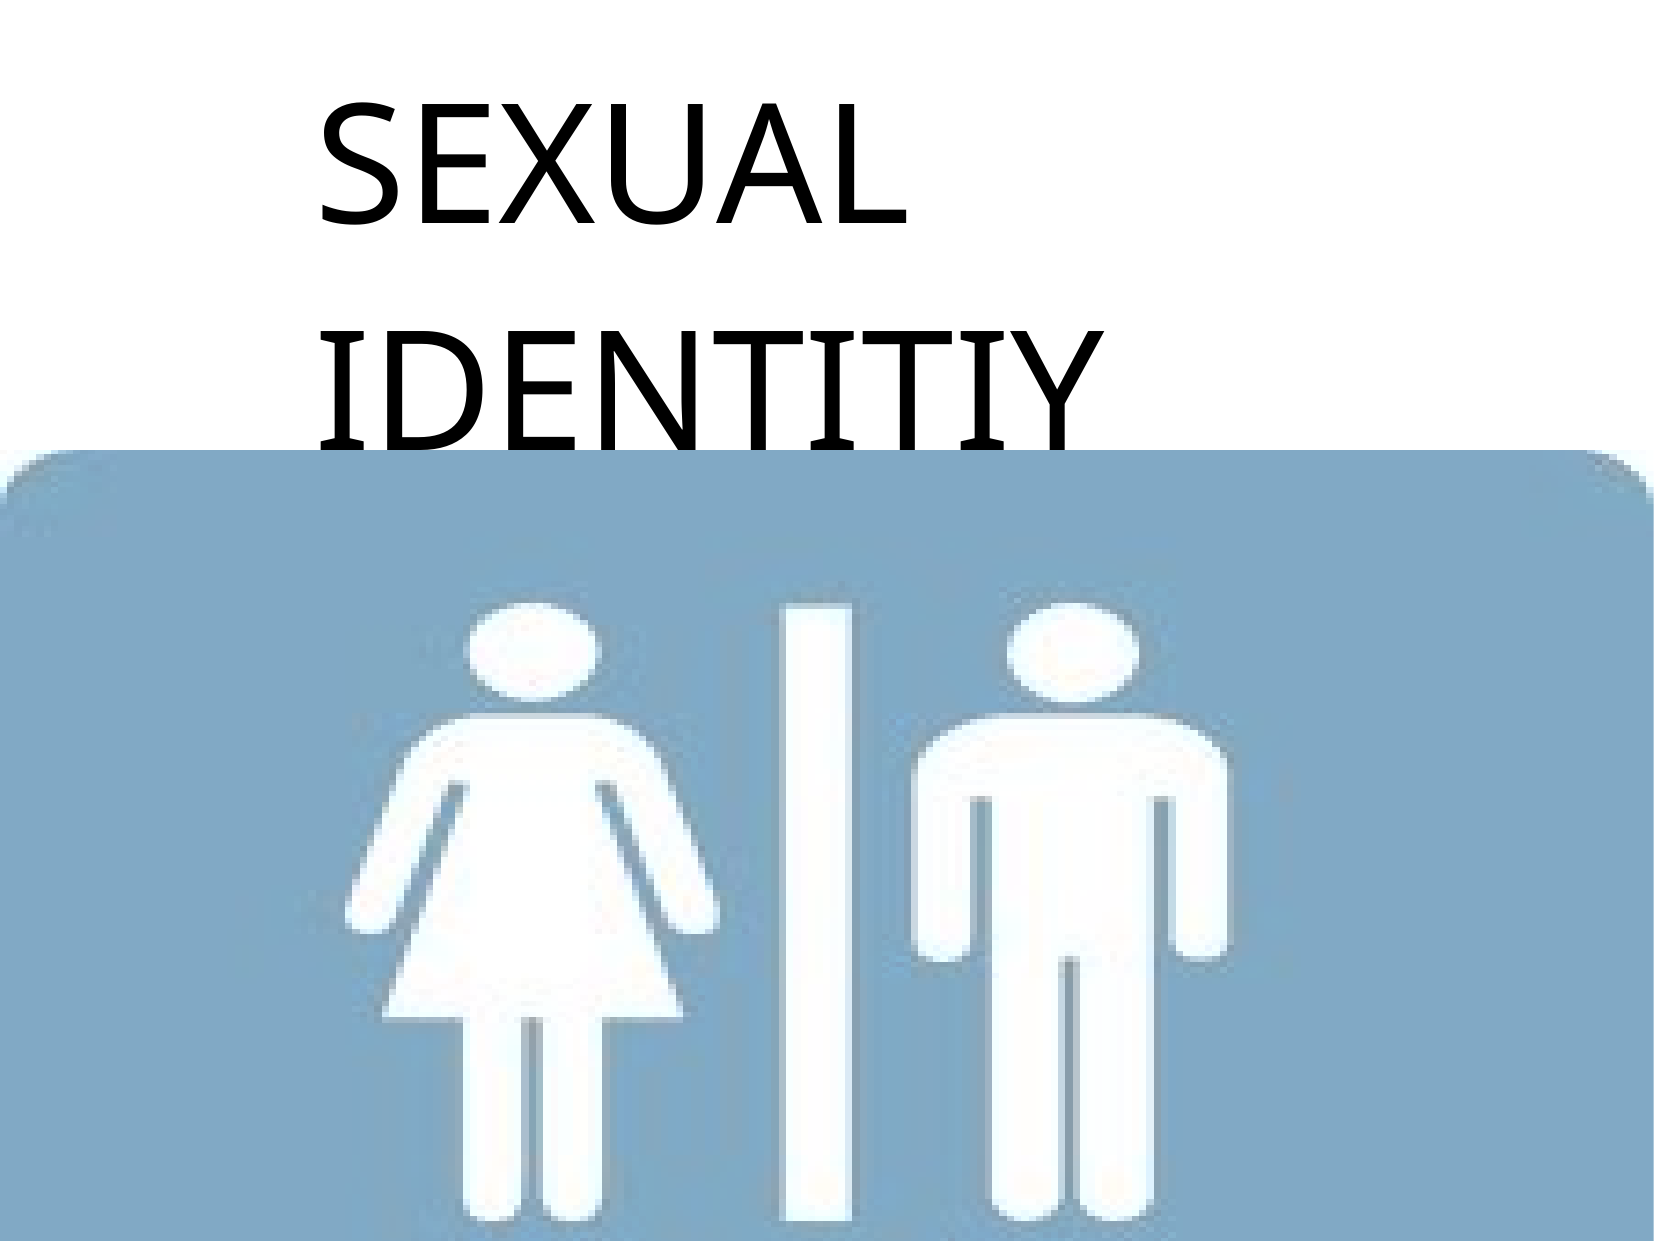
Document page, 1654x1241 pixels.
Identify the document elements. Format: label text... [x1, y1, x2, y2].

text_box SEXUAL IDENTITIY [300, 37, 1426, 811]
text_box [0, 450, 1654, 1241]
